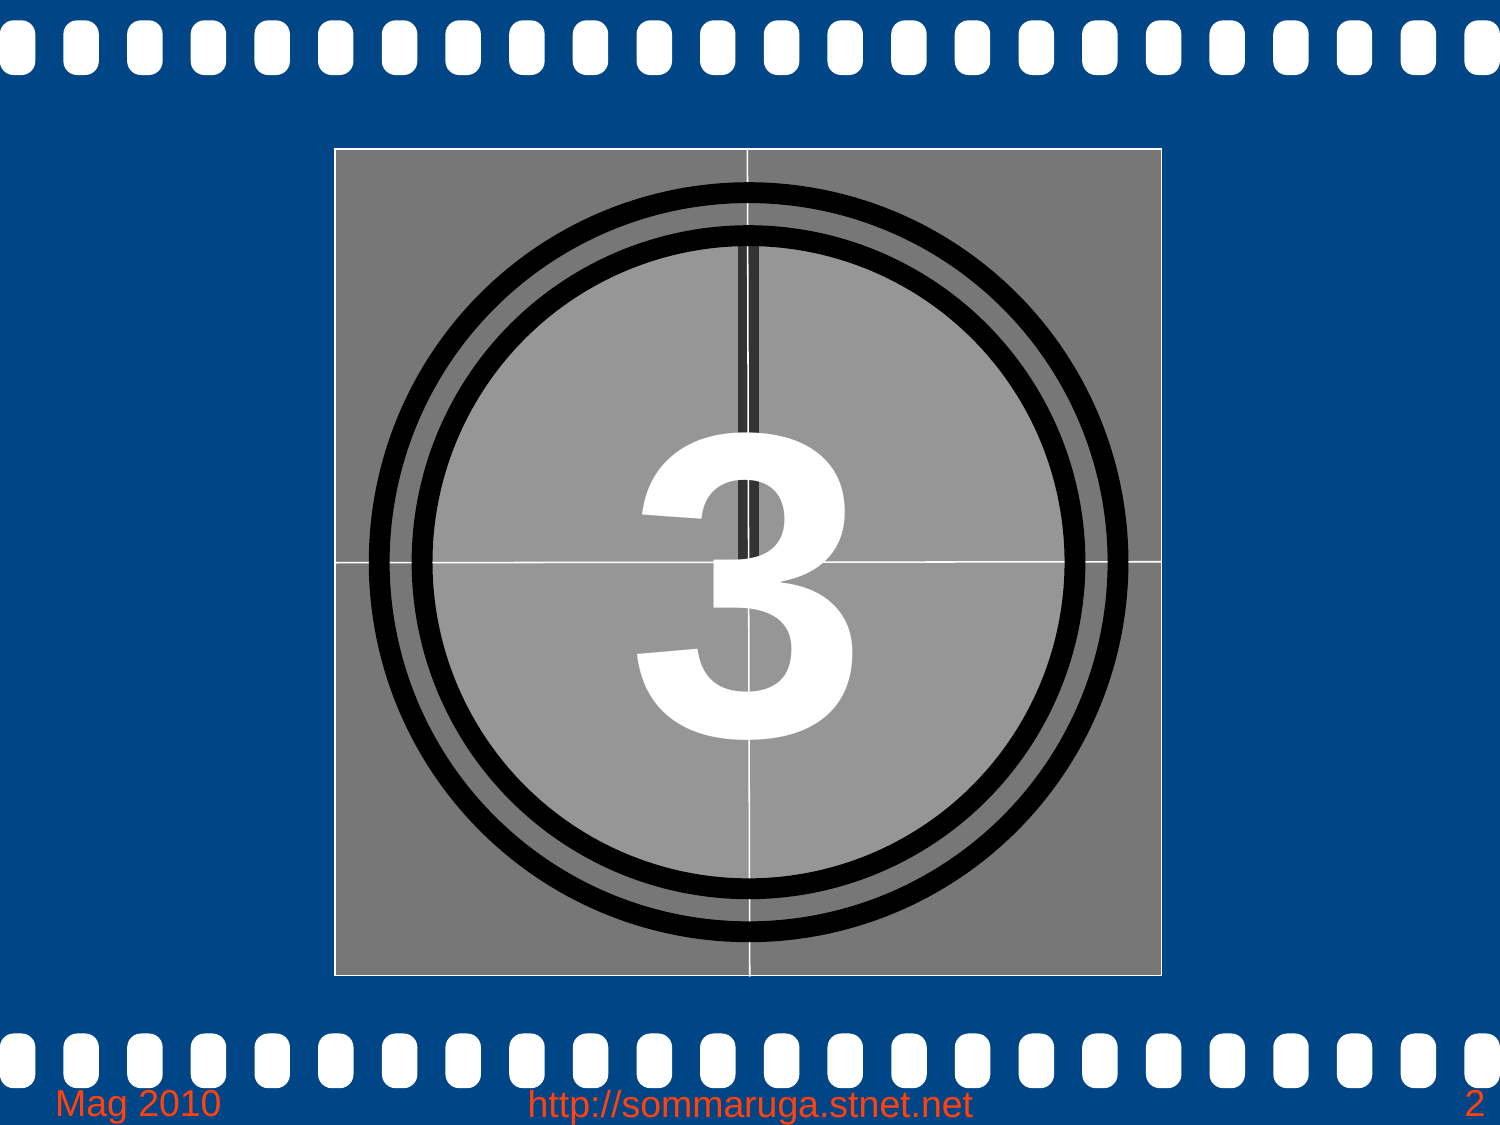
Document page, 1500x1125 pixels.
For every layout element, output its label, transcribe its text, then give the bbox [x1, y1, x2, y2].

text_box [390, 204, 746, 561]
text_box [335, 148, 746, 561]
text_box 3 [422, 235, 1075, 889]
text_box [749, 148, 1162, 561]
text_box [749, 204, 1107, 561]
text_box [335, 564, 748, 976]
text_box [751, 563, 1107, 921]
text_box [751, 563, 1162, 976]
text_box [390, 564, 748, 921]
